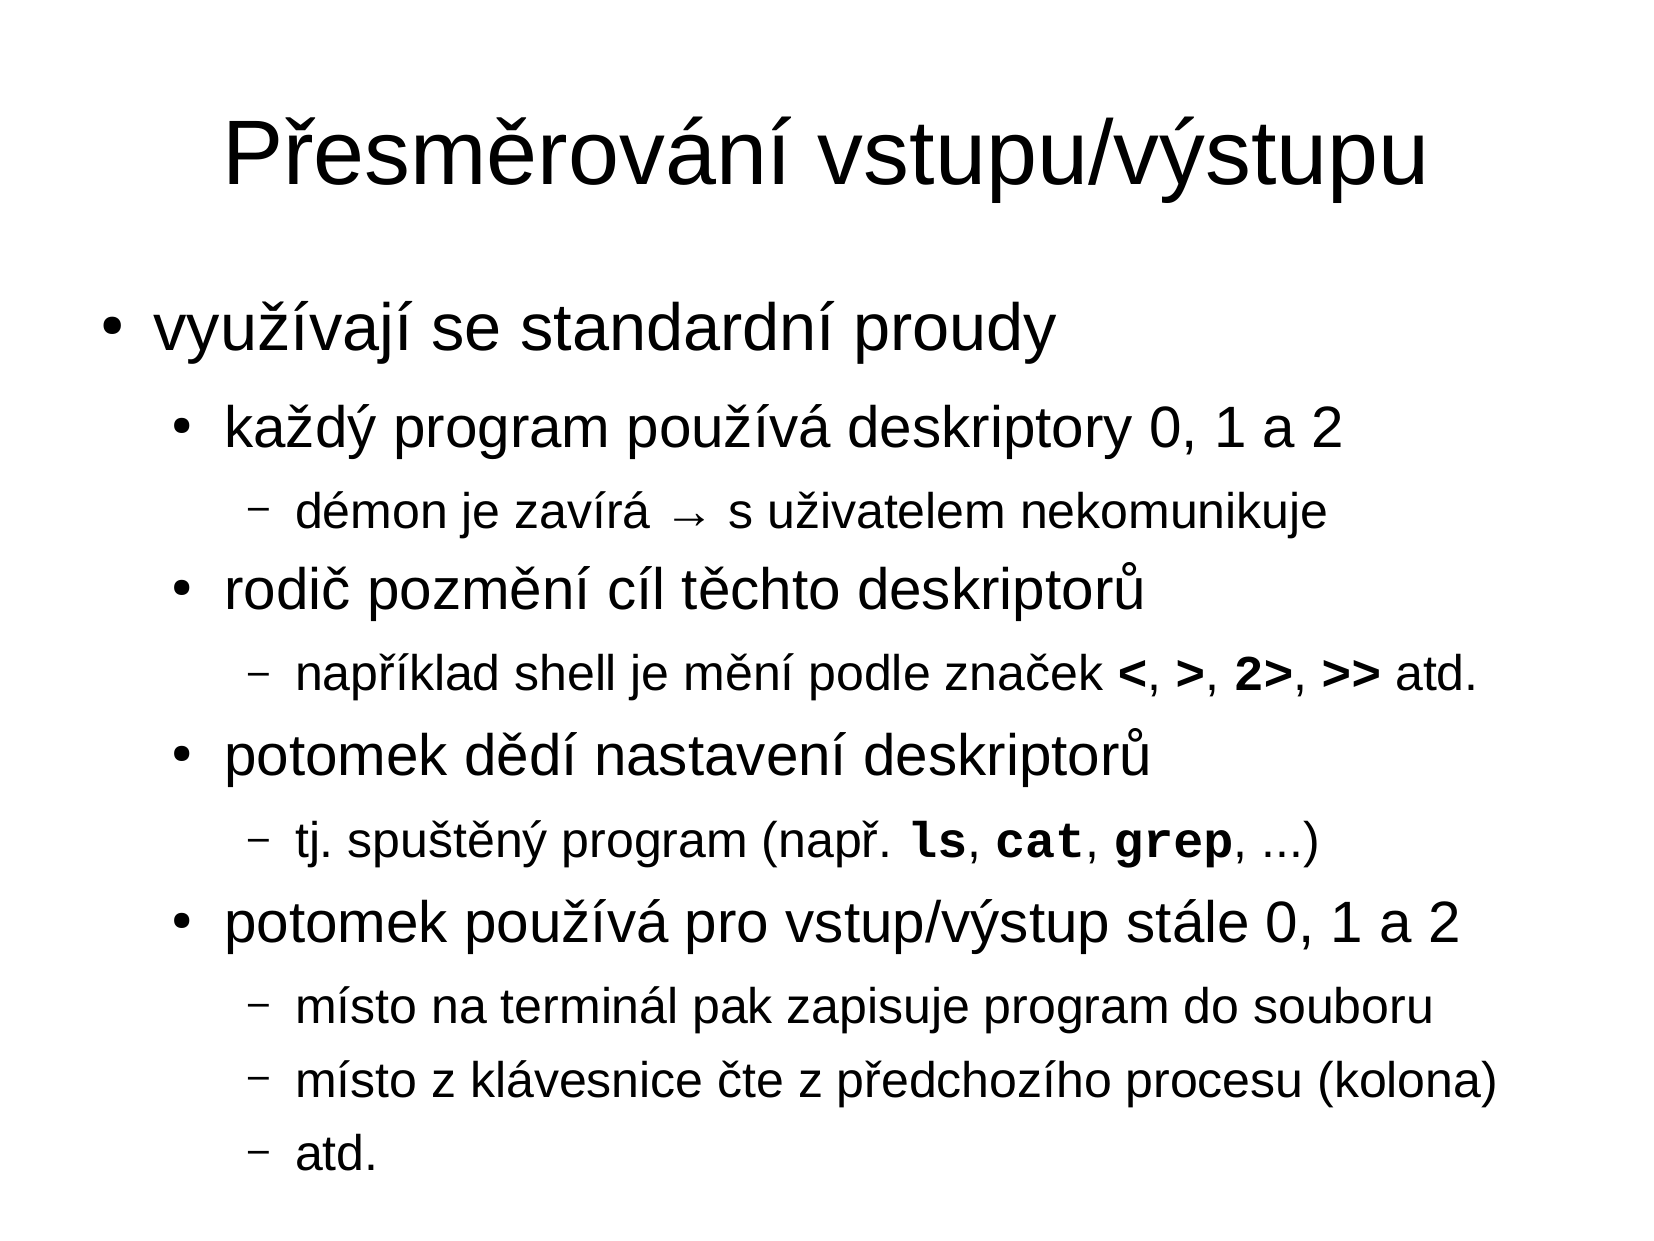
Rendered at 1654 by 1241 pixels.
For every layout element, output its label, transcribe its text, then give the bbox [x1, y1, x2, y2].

list využívají se standardní proudy každý program používá deskriptory 0, 1 a 2 démon je zavírá → s uživatelem nekomunikuje rodič pozmění cíl těchto deskriptorů například shell je mění podle značek <, >, 2>, >> atd. potomek dědí nastavení deskriptorů tj. spuštěný program (např. ls, cat, grep, ...) potomek používá pro vstup/výstup stále 0, 1 a 2 místo na terminál pak zapisuje program do souboru místo z klávesnice čte z předchozího procesu (kolona) atd. [82, 290, 1571, 1181]
title Přesměrování vstupu/výstupu [82, 56, 1571, 250]
